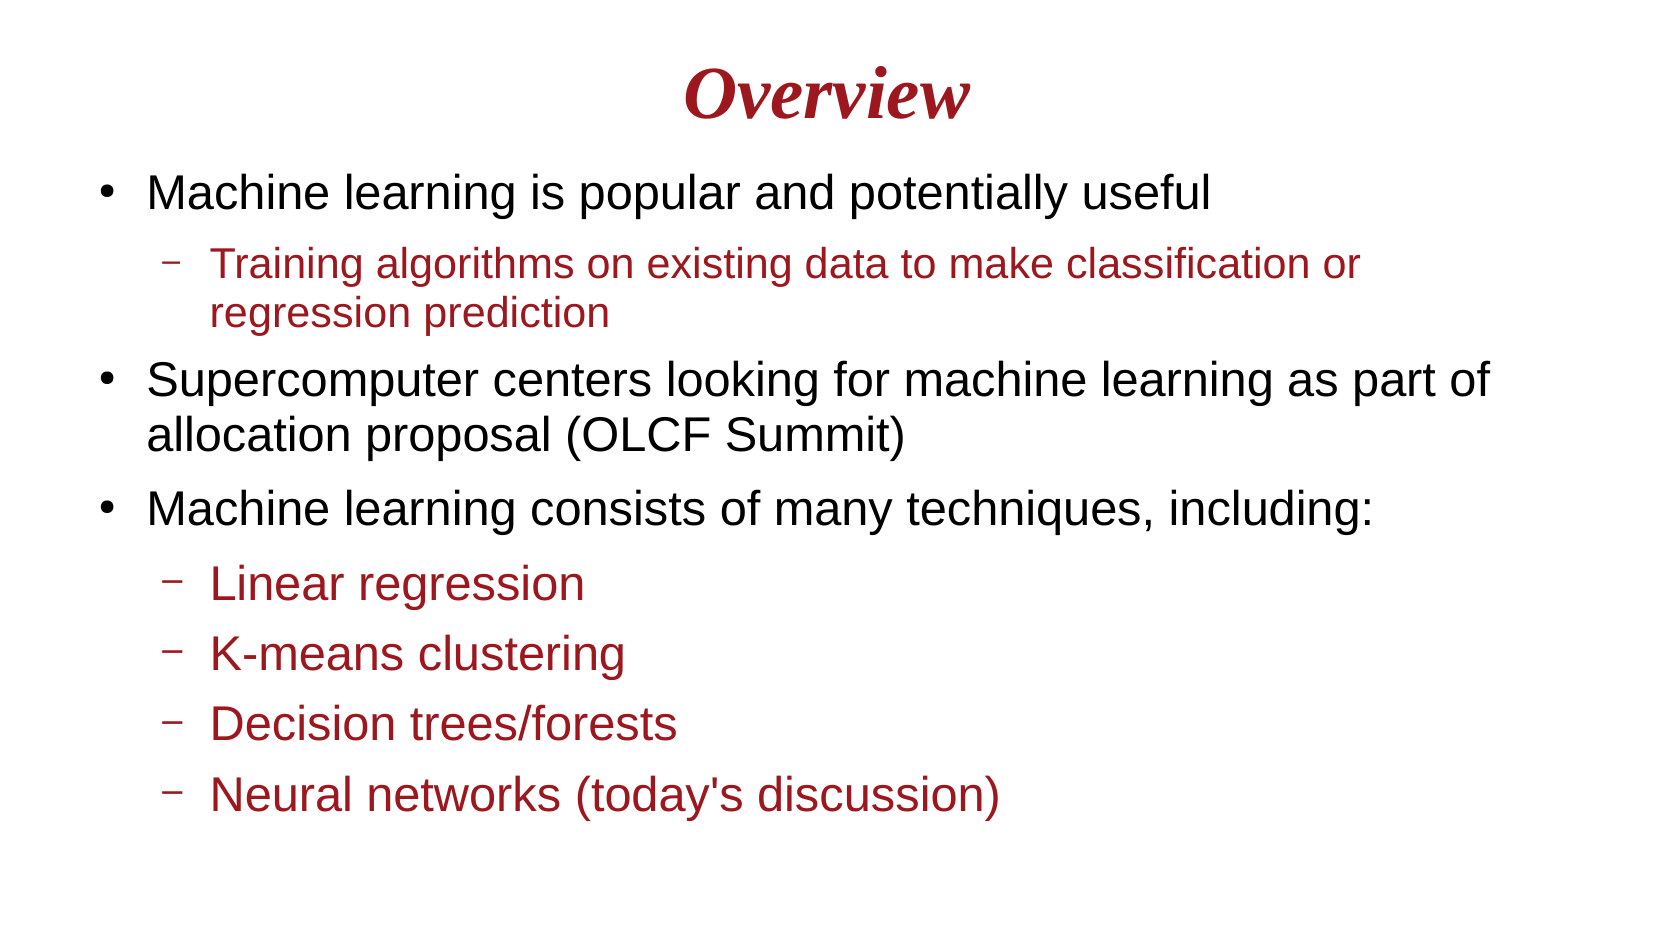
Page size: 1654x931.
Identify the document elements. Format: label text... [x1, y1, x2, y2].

title Overview [82, 37, 1571, 151]
list Machine learning is popular and potentially useful Training algorithms on existing data to make classification or regression prediction Supercomputer centers looking for machine learning as part of allocation proposal (OLCF Summit) Machine learning consists of many techniques, including: Linear regression K-means clustering Decision trees/forests Neural networks (today's discussion) [82, 165, 1571, 826]
